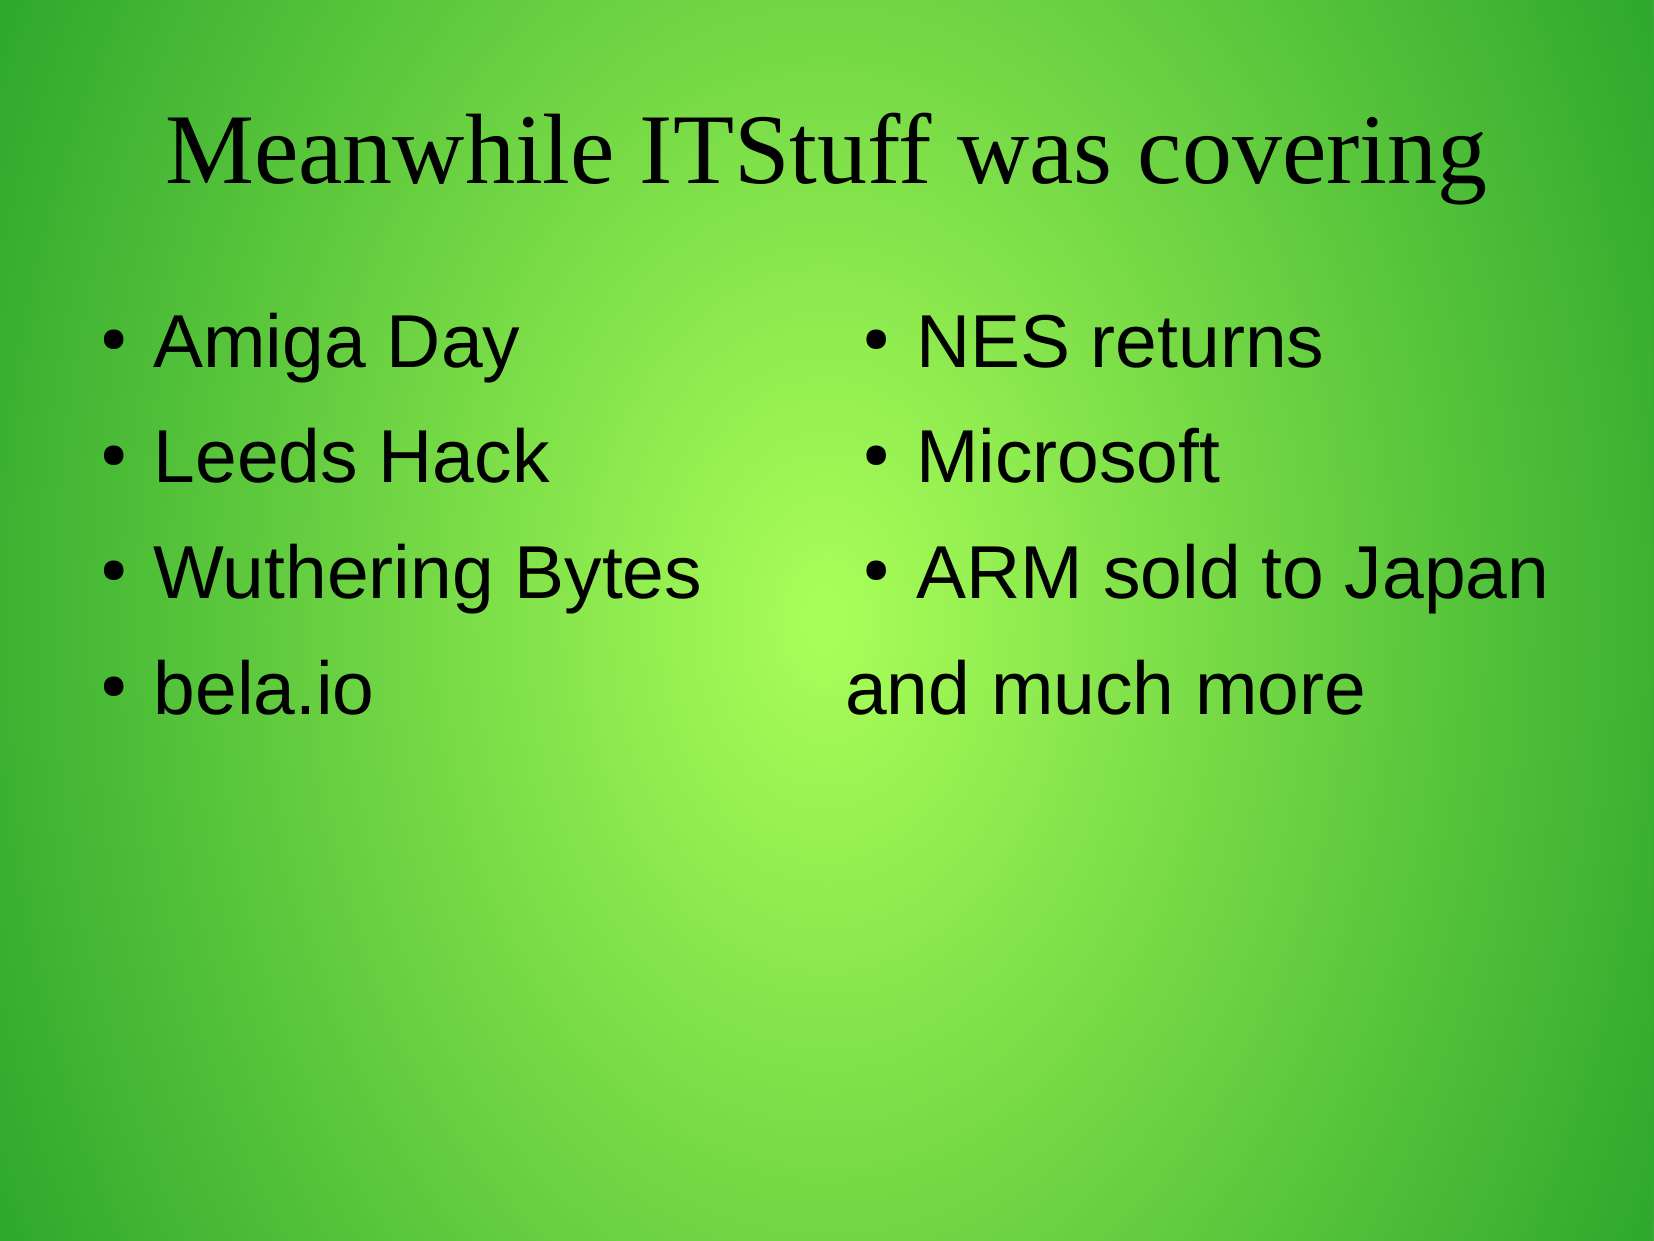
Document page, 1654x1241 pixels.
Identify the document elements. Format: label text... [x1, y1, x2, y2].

list Amiga Day Leeds Hack Wuthering Bytes bela.io [82, 299, 809, 1019]
list NES returns Microsoft ARM sold to Japan and much more [845, 299, 1572, 1019]
title Meanwhile ITStuff was covering [82, 47, 1571, 252]
